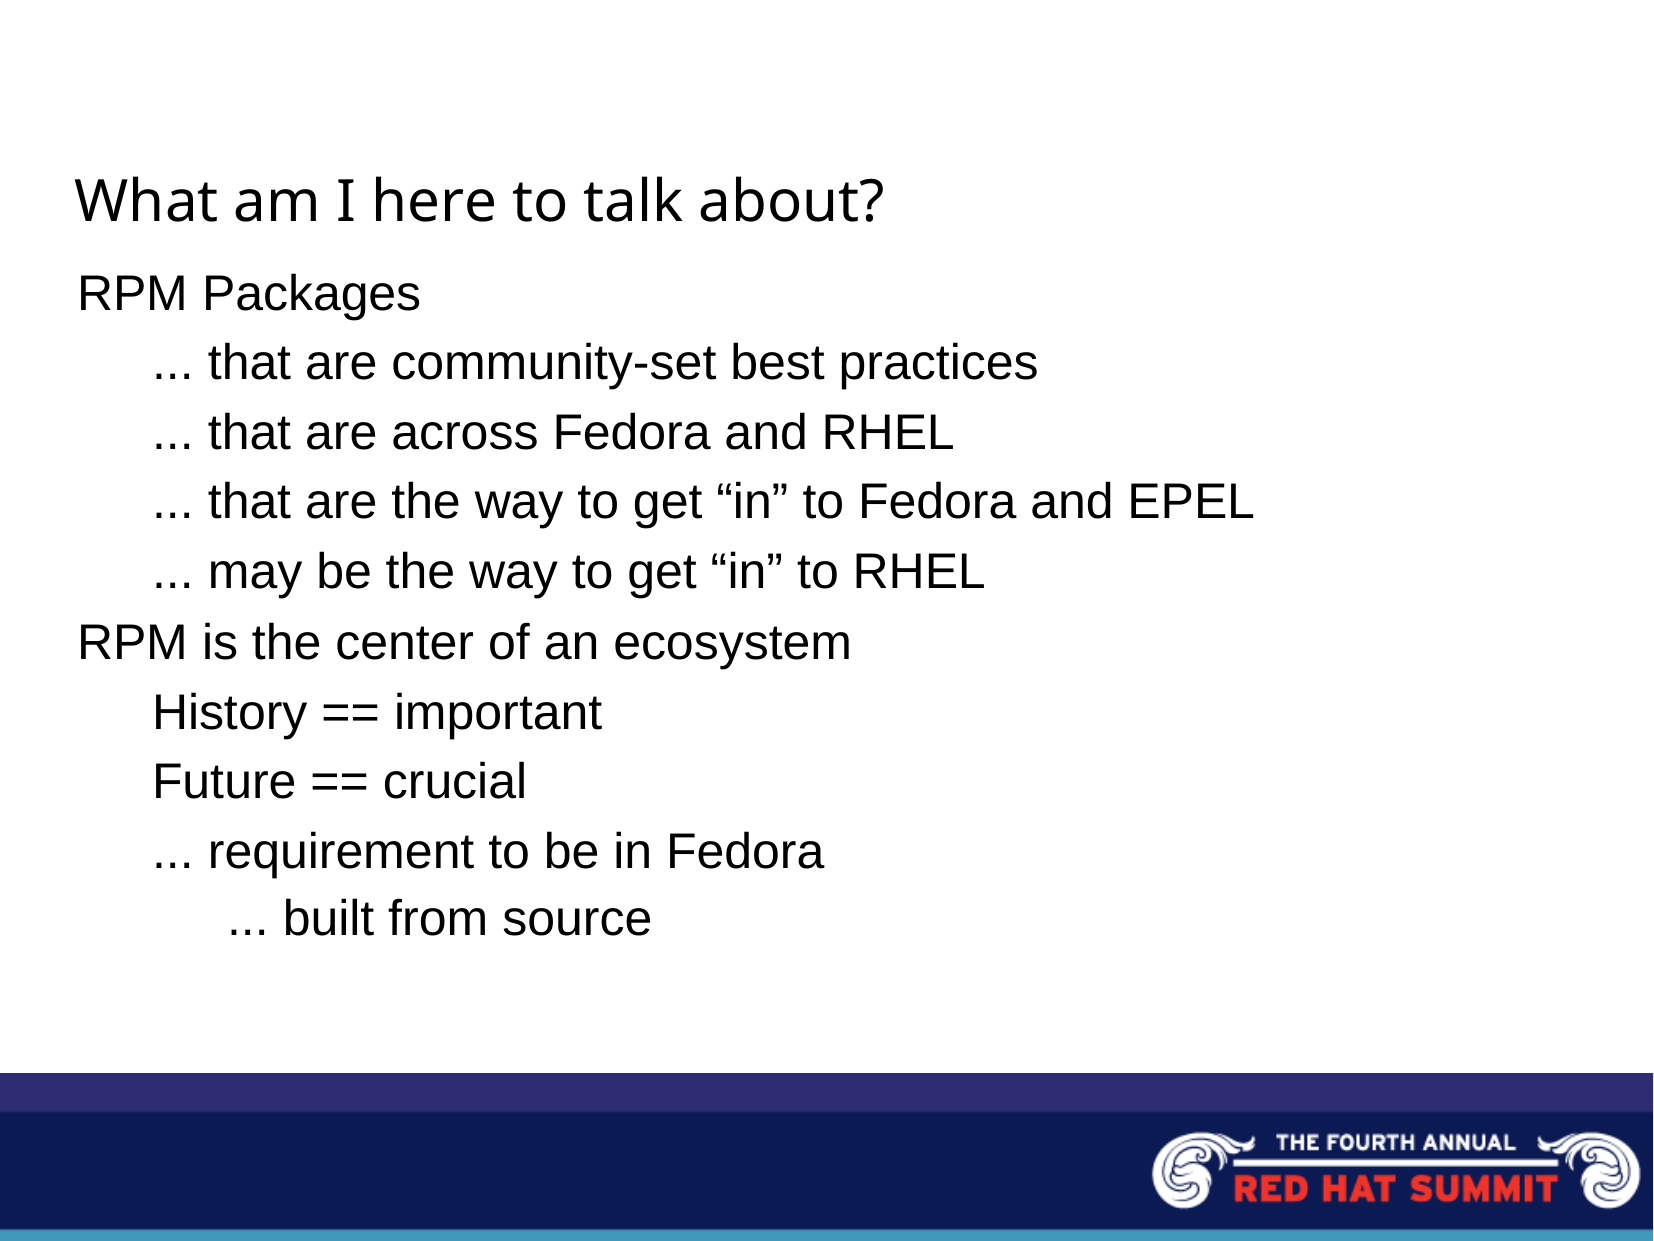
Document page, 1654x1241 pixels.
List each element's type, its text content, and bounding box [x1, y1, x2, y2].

picture [0, 1073, 1654, 1241]
title What am I here to talk about? [74, 140, 1506, 259]
list RPM Packages ... that are community-set best practices ... that are across Fedora and RHEL ... that are the way to get “in” to Fedora and EPEL ... may be the way to get “in” to RHEL RPM is the center of an ecosystem History == important Future == crucial ... requirement to be in Fedora ... built from source [77, 264, 1500, 1174]
